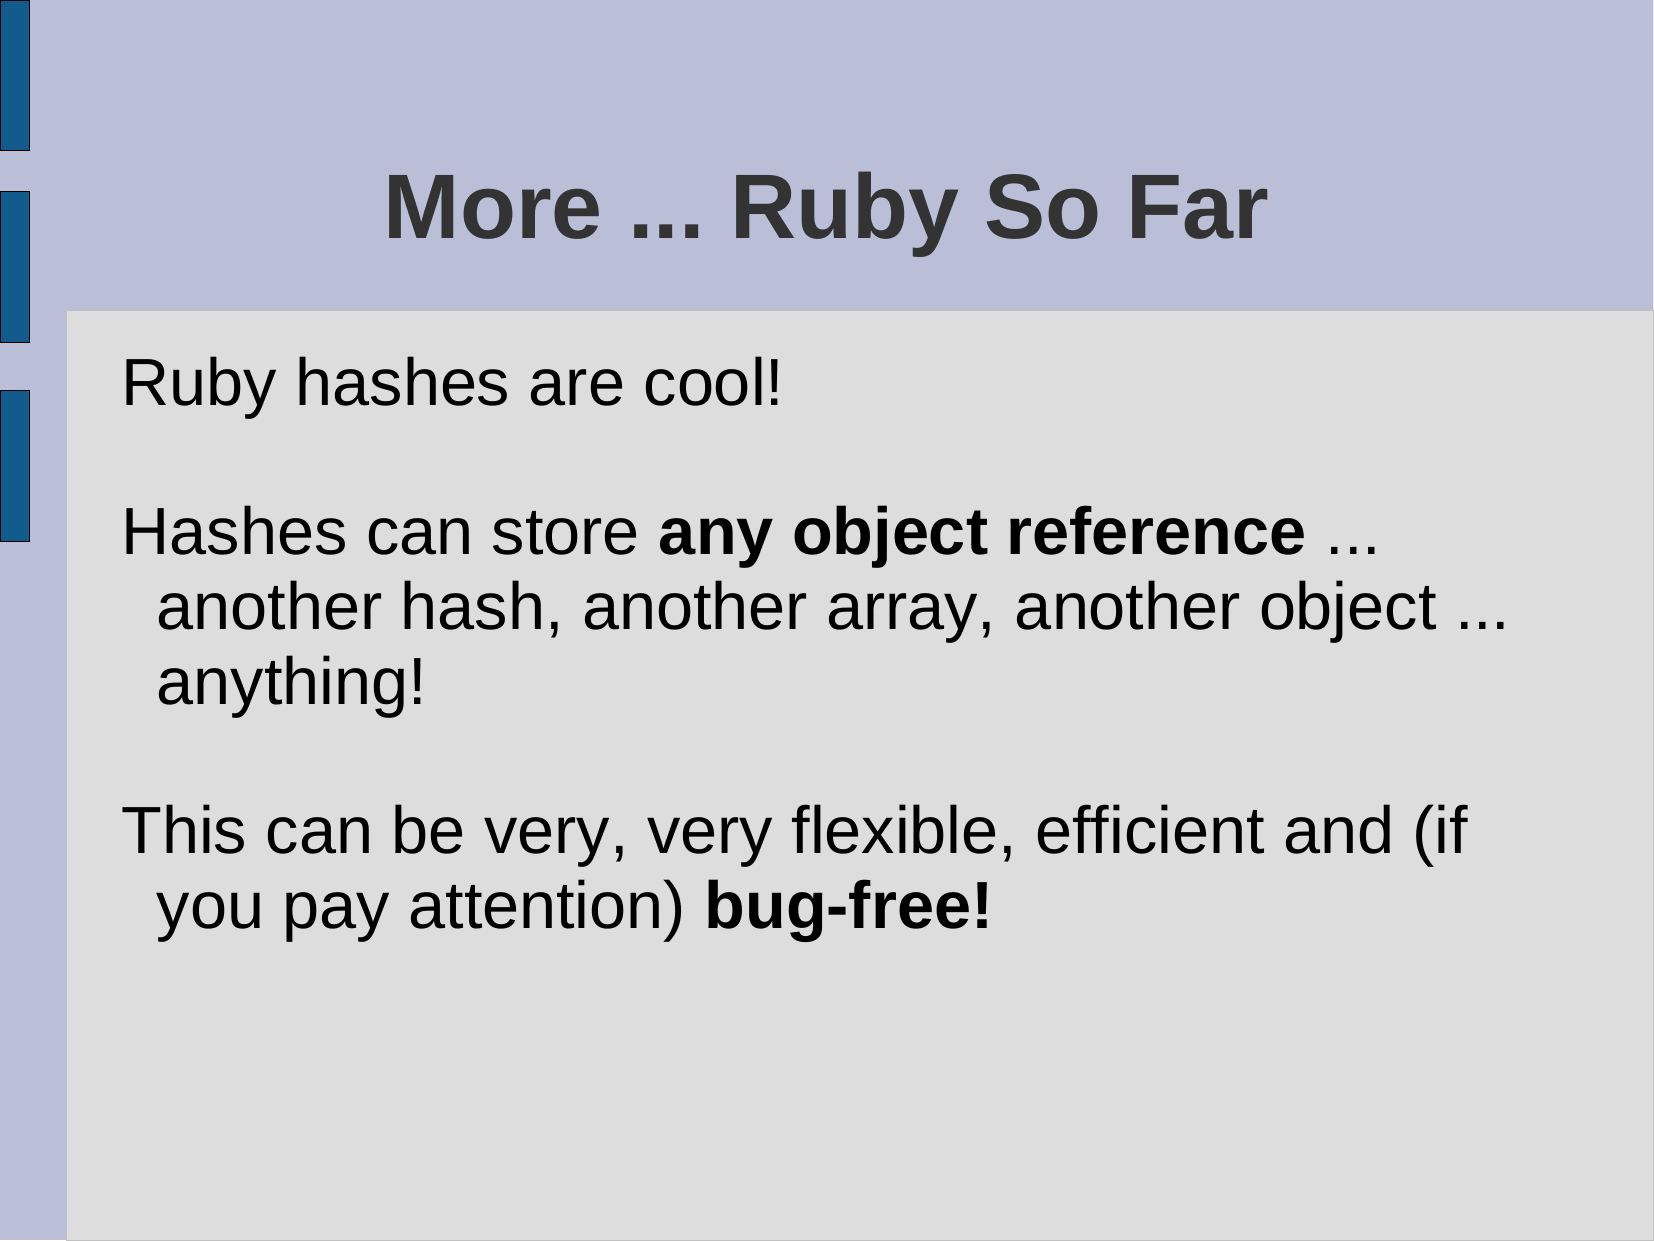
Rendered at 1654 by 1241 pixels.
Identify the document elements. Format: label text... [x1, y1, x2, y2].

list Ruby hashes are cool! Hashes can store any object reference ... another hash, another array, another object ... anything! This can be very, very flexible, efficient and (if you pay attention) bug-free! [121, 344, 1534, 1127]
title More ... Ruby So Far [121, 102, 1534, 311]
